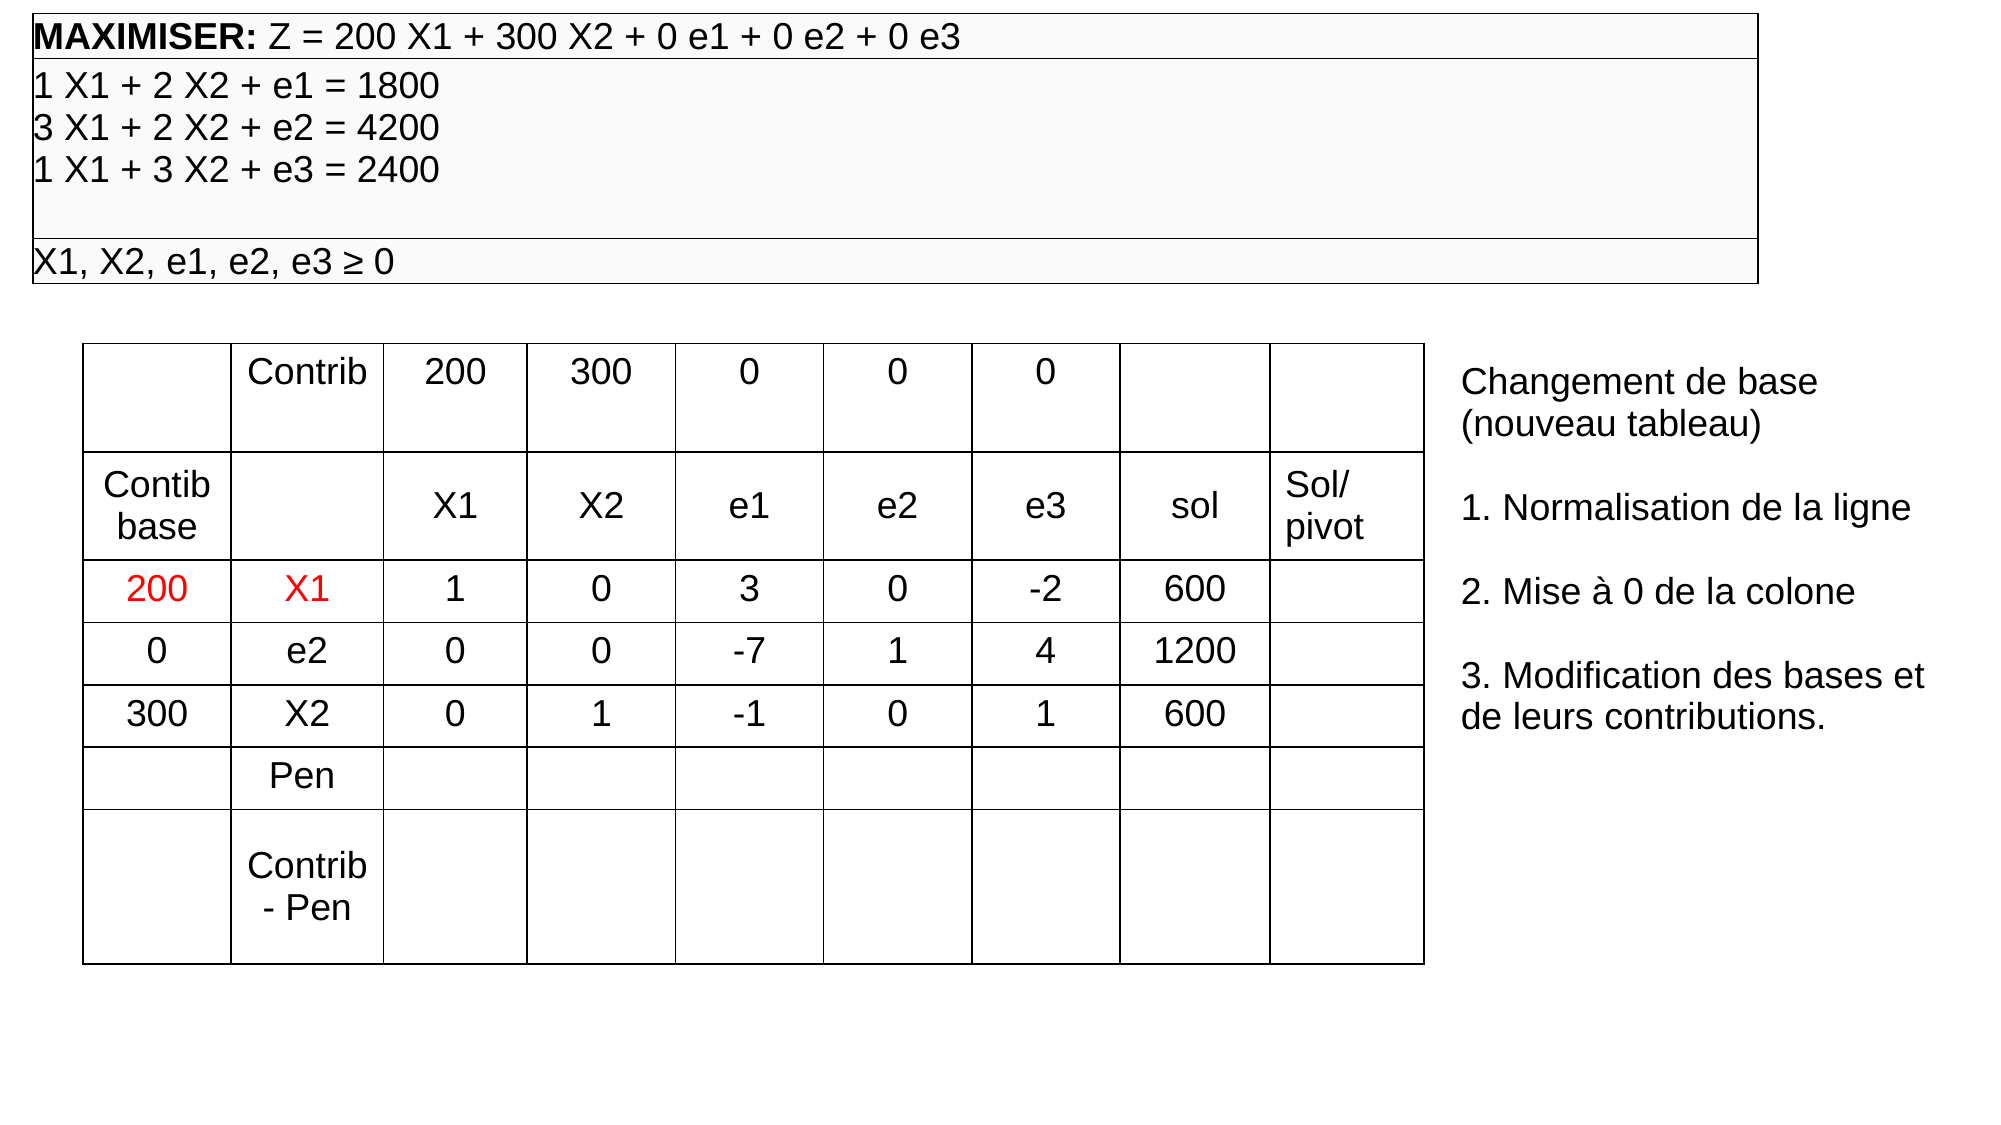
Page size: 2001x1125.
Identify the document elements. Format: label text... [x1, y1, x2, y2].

table_cell [84, 810, 230, 963]
table_cell Contib base [84, 453, 230, 559]
table_cell 3 [676, 561, 823, 622]
table_cell 600 [1121, 686, 1269, 746]
table_cell 0 [384, 623, 526, 684]
table_cell [676, 748, 823, 809]
table_cell 1 X1 + 2 X2 + e1 = 1800 3 X1 + 2 X2 + e2 = 4200 1 X1 + 3 X2 + e3 = 2400 [34, 59, 1757, 238]
table_header 0 [676, 344, 823, 451]
table_cell Contrib - Pen [232, 810, 383, 963]
table_cell 1200 [1121, 623, 1269, 684]
table_cell [1271, 623, 1423, 684]
table_cell [528, 748, 675, 809]
table_cell sol [1121, 453, 1269, 559]
table_header 300 [528, 344, 675, 451]
table_cell [1121, 748, 1269, 809]
table_cell 300 [84, 686, 230, 746]
table_cell e3 [973, 453, 1119, 559]
table_cell [1121, 810, 1269, 963]
table_cell [824, 748, 971, 809]
table_cell [1271, 561, 1423, 622]
table_header MAXIMISER: Z = 200 X1 + 300 X2 + 0 e1 + 0 e2 + 0 e3 [34, 14, 1757, 58]
table_cell [384, 810, 526, 963]
table_header 0 [824, 344, 971, 451]
table_cell [384, 748, 526, 809]
table_cell 0 [528, 623, 675, 684]
table_header [1121, 344, 1269, 451]
table_cell 0 [824, 561, 971, 622]
table_cell Sol/pivot [1271, 453, 1423, 559]
text_box Changement de base (nouveau tableau) 1. Normalisation de la ligne 2. Mise à 0 de la colone 3. Modification des bases et de leurs contributions. [1446, 352, 1988, 901]
table_cell 0 [528, 561, 675, 622]
table_header Contrib [232, 344, 383, 451]
table_cell 1 [973, 686, 1119, 746]
table_cell [824, 810, 971, 963]
table_cell 1 [384, 561, 526, 622]
table_cell [973, 810, 1119, 963]
table_cell 200 [84, 561, 230, 622]
table_cell X2 [528, 453, 675, 559]
table_cell 0 [84, 623, 230, 684]
table_cell [1271, 748, 1423, 809]
table_cell 0 [384, 686, 526, 746]
table_cell X1, X2, e1, e2, e3 ≥ 0 [34, 239, 1757, 283]
table_cell [84, 748, 230, 809]
table_cell [676, 810, 823, 963]
table_header 0 [973, 344, 1119, 451]
table_cell [1271, 686, 1423, 746]
table_cell Pen [232, 748, 383, 809]
table_cell [1271, 810, 1423, 963]
table_header 200 [384, 344, 526, 451]
table_header [1271, 344, 1423, 451]
table_cell e2 [232, 623, 383, 684]
table_cell e2 [824, 453, 971, 559]
table_header [84, 344, 230, 451]
table_cell 0 [824, 686, 971, 746]
table_cell 1 [528, 686, 675, 746]
table_cell 4 [973, 623, 1119, 684]
table_cell -2 [973, 561, 1119, 622]
table_cell [232, 453, 383, 559]
table_cell -1 [676, 686, 823, 746]
table_cell X2 [232, 686, 383, 746]
table_cell [973, 748, 1119, 809]
table_cell e1 [676, 453, 823, 559]
table_cell 600 [1121, 561, 1269, 622]
table_cell 1 [824, 623, 971, 684]
table_cell X1 [384, 453, 526, 559]
table_cell -7 [676, 623, 823, 684]
table_cell [528, 810, 675, 963]
table_cell X1 [232, 561, 383, 622]
